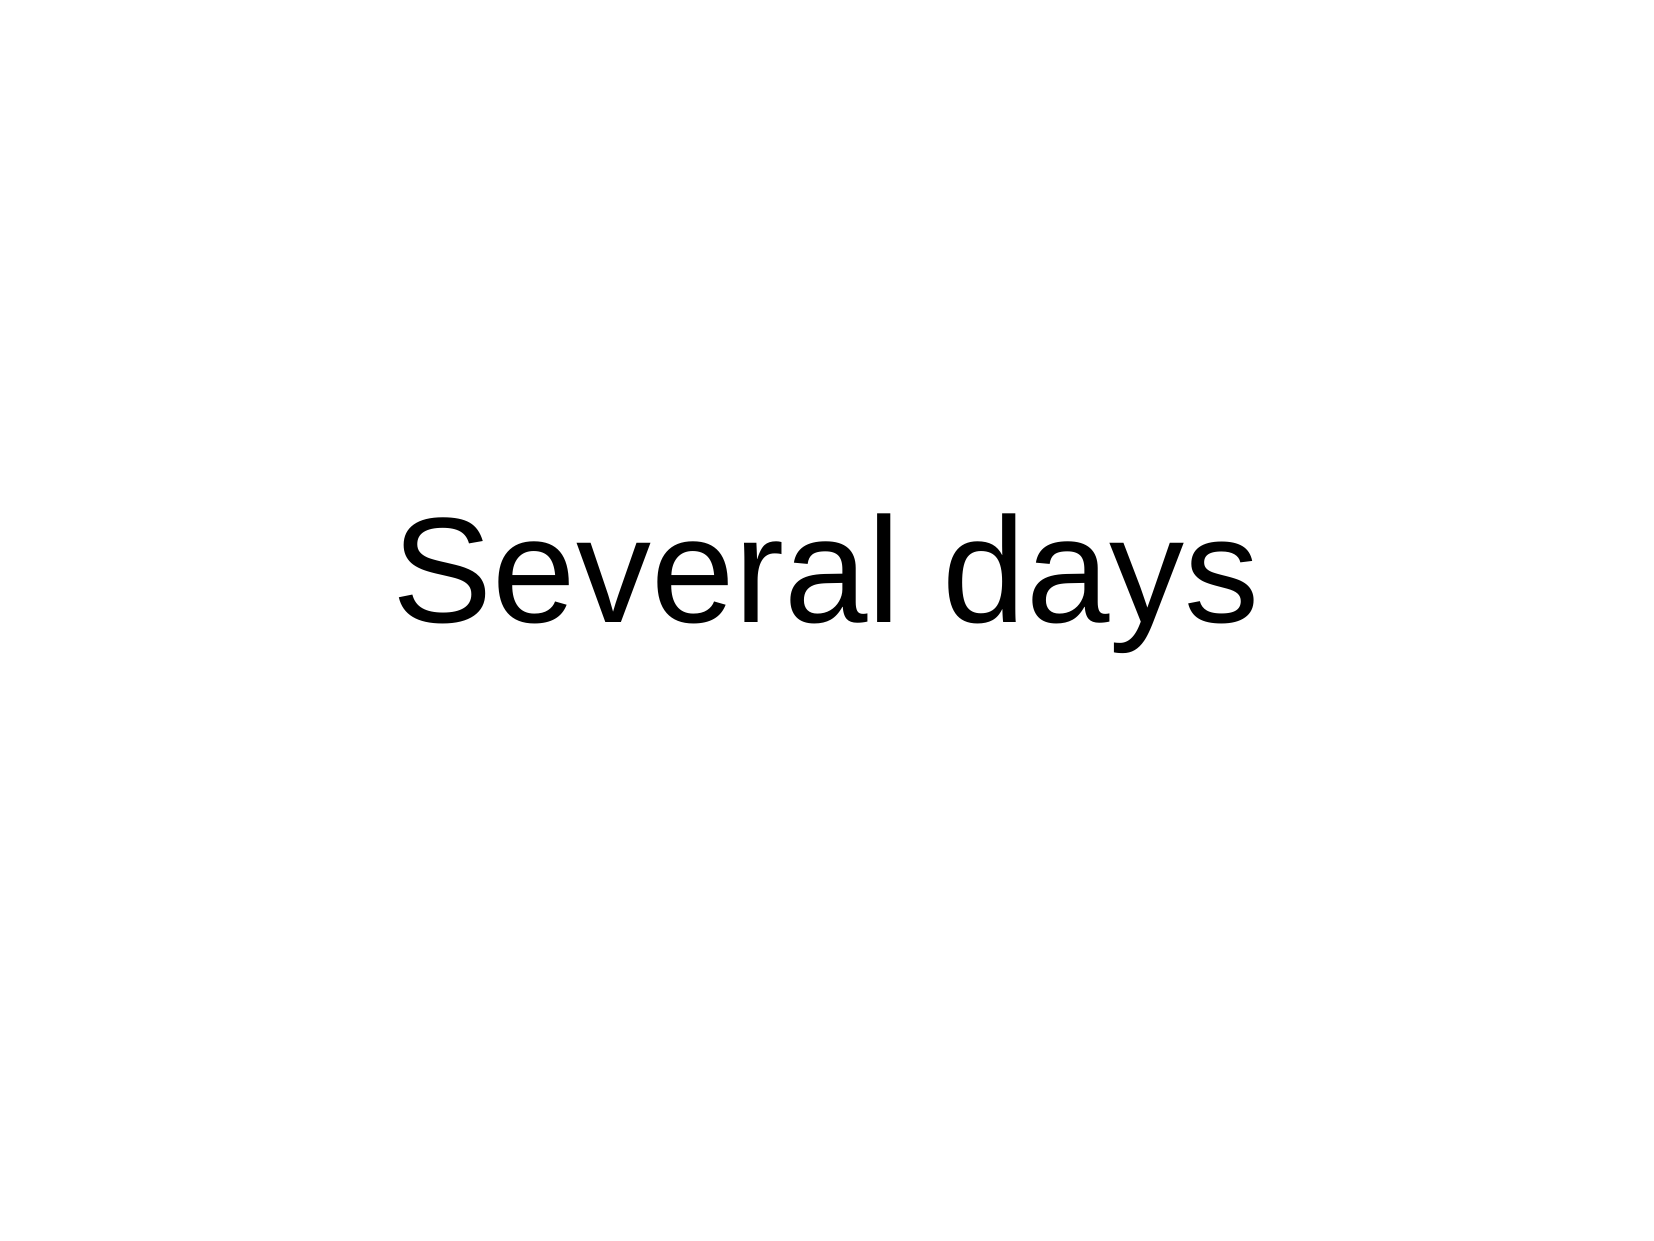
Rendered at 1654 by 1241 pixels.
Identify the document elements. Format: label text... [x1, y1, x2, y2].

title Several days [82, 56, 1571, 1086]
